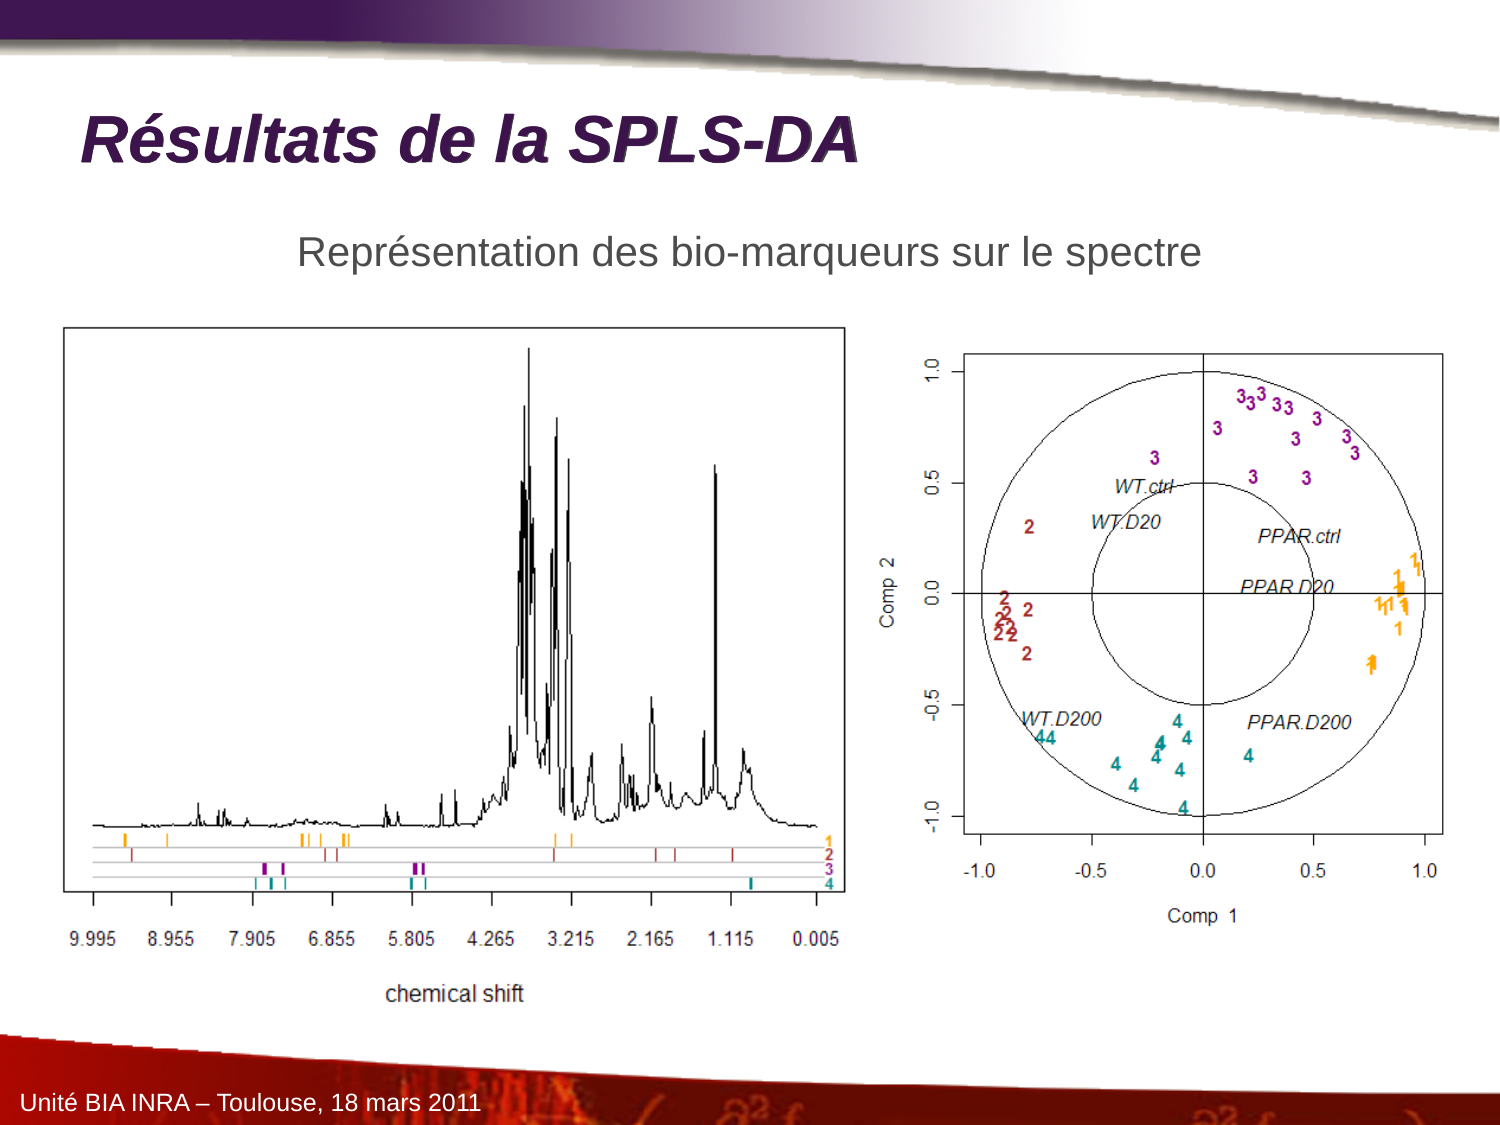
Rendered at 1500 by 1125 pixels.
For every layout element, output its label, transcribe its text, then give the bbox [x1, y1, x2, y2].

picture [0, 0, 1500, 154]
picture [870, 338, 1460, 938]
picture [56, 320, 853, 1008]
title Résultats de la SPLS-DA [80, 102, 987, 177]
text_box Représentation des bio-marqueurs sur le spectre [119, 228, 1381, 280]
picture [0, 1022, 1500, 1125]
